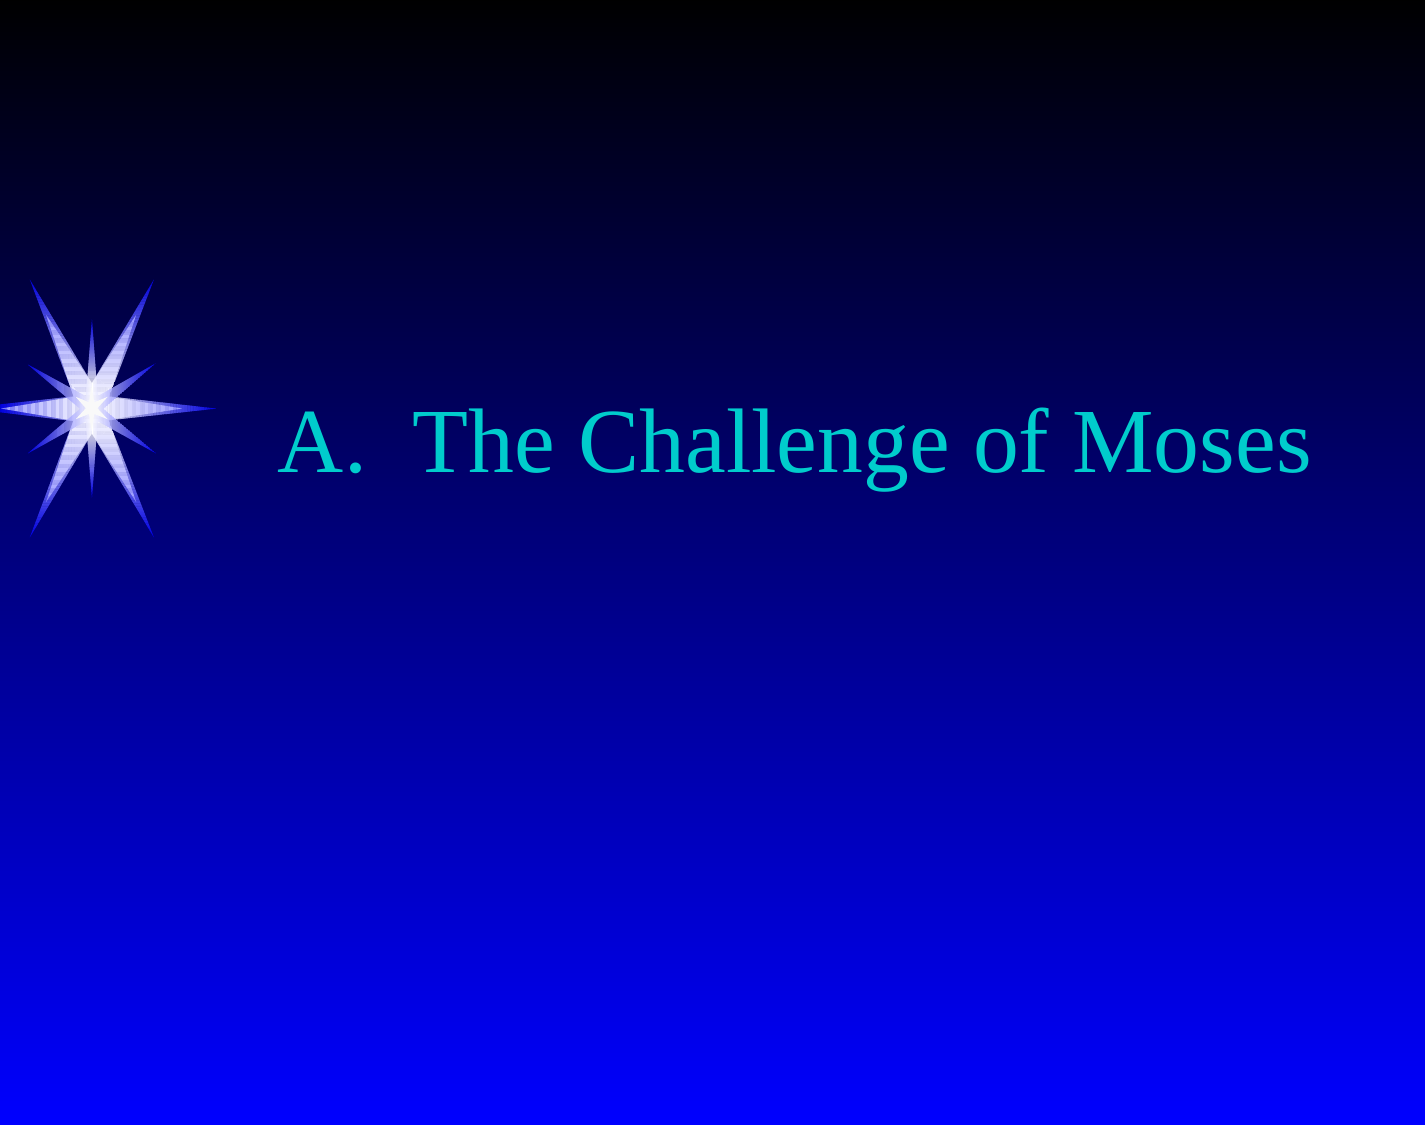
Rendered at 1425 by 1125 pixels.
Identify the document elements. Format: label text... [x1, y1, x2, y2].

title A. The Challenge of Moses [190, 312, 1402, 500]
